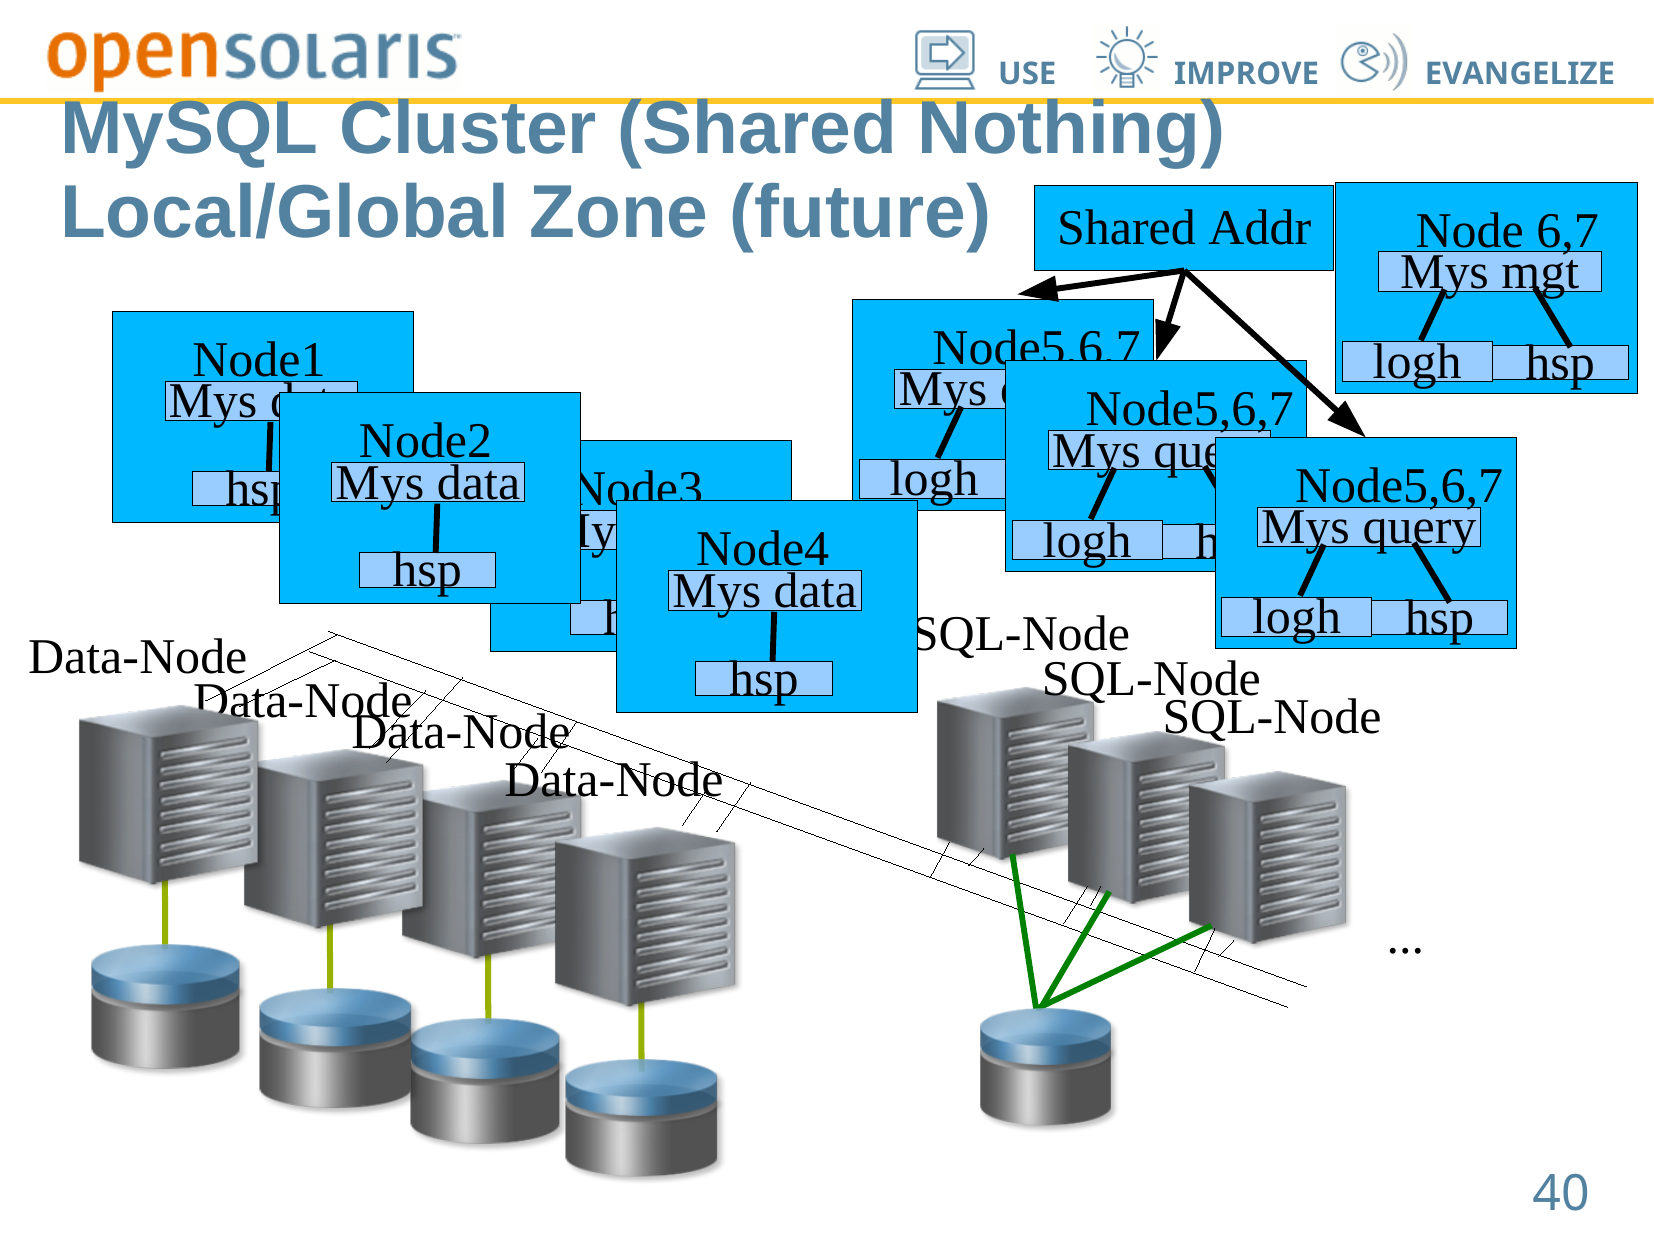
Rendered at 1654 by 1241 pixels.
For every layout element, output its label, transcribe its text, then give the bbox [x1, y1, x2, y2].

picture [907, 22, 983, 85]
picture [1336, 24, 1412, 85]
text_box Mys query [1048, 430, 1215, 470]
text_box Mys query [894, 369, 1005, 409]
text_box Mys data [581, 517, 616, 550]
text_box Mys data [331, 462, 525, 502]
text_box logh [1298, 611, 1308, 623]
text_box logh [1012, 520, 1163, 560]
text_box SQL-Node [1162, 689, 1477, 745]
text_box SQL-Node [1041, 650, 1356, 706]
text_box hsp [695, 661, 833, 696]
text_box [1288, 360, 1307, 378]
text_box Node5,6,7 [1294, 457, 1504, 514]
text_box Data-Node [504, 751, 861, 808]
text_box Data-Node [193, 673, 550, 729]
text_box logh [1221, 597, 1372, 637]
text_box ... [1386, 908, 1425, 964]
picture [1093, 23, 1161, 85]
text_box Mys query [1257, 507, 1481, 547]
text_box hsp [1457, 613, 1468, 633]
text_box hsp [781, 674, 792, 694]
picture [978, 1007, 1122, 1135]
text_box hsp [444, 565, 455, 585]
text_box Mys data [165, 381, 287, 421]
text_box hsp [1492, 345, 1629, 380]
text_box hsp [1371, 600, 1508, 635]
text_box Node4 [695, 520, 830, 577]
text_box Shared Addr [1034, 185, 1334, 271]
picture [936, 685, 1356, 951]
text_box Data-Node [28, 629, 385, 685]
text_box Mys mgt [1439, 251, 1602, 292]
text_box Mys data [779, 585, 790, 605]
text_box logh [1342, 341, 1493, 382]
text_box Node 6,7 [1415, 202, 1600, 258]
text_box Mys query [1159, 445, 1170, 465]
text_box hsp [1577, 358, 1588, 378]
text_box hsp [1162, 524, 1215, 559]
text_box Node5,6,7 [1085, 381, 1295, 437]
picture [89, 943, 252, 1079]
text_box logh [859, 459, 1005, 499]
text_box Mys data [668, 570, 862, 611]
title MySQL Cluster (Shared Nothing) Local/Global Zone (future) [60, 85, 1534, 254]
text_box Node3 [581, 461, 704, 517]
text_box [112, 299, 1517, 713]
picture [257, 987, 730, 1186]
text_box Node2 [359, 413, 493, 469]
text_box [1335, 182, 1638, 394]
text_box hsp [192, 471, 279, 506]
text_box logh [1418, 356, 1428, 368]
picture [78, 703, 747, 1014]
text_box Node1 [192, 331, 326, 388]
text_box Mys data [292, 381, 358, 392]
text_box hsp [570, 600, 616, 635]
picture [46, 31, 462, 94]
text_box Mys data [604, 525, 616, 550]
text_box Data-Node [351, 703, 708, 760]
text_box logh [1088, 535, 1098, 547]
text_box Mys mgt [1378, 251, 1441, 292]
text_box Node5,6,7 [932, 319, 1142, 376]
text_box SQL-Node [918, 606, 1225, 662]
text_box hsp [1203, 524, 1215, 537]
text_box hsp [359, 552, 496, 588]
text_box Mys query [1368, 521, 1379, 541]
text_box hsp [611, 600, 616, 613]
text_box logh [935, 473, 945, 485]
text_box Mys data [442, 477, 453, 497]
